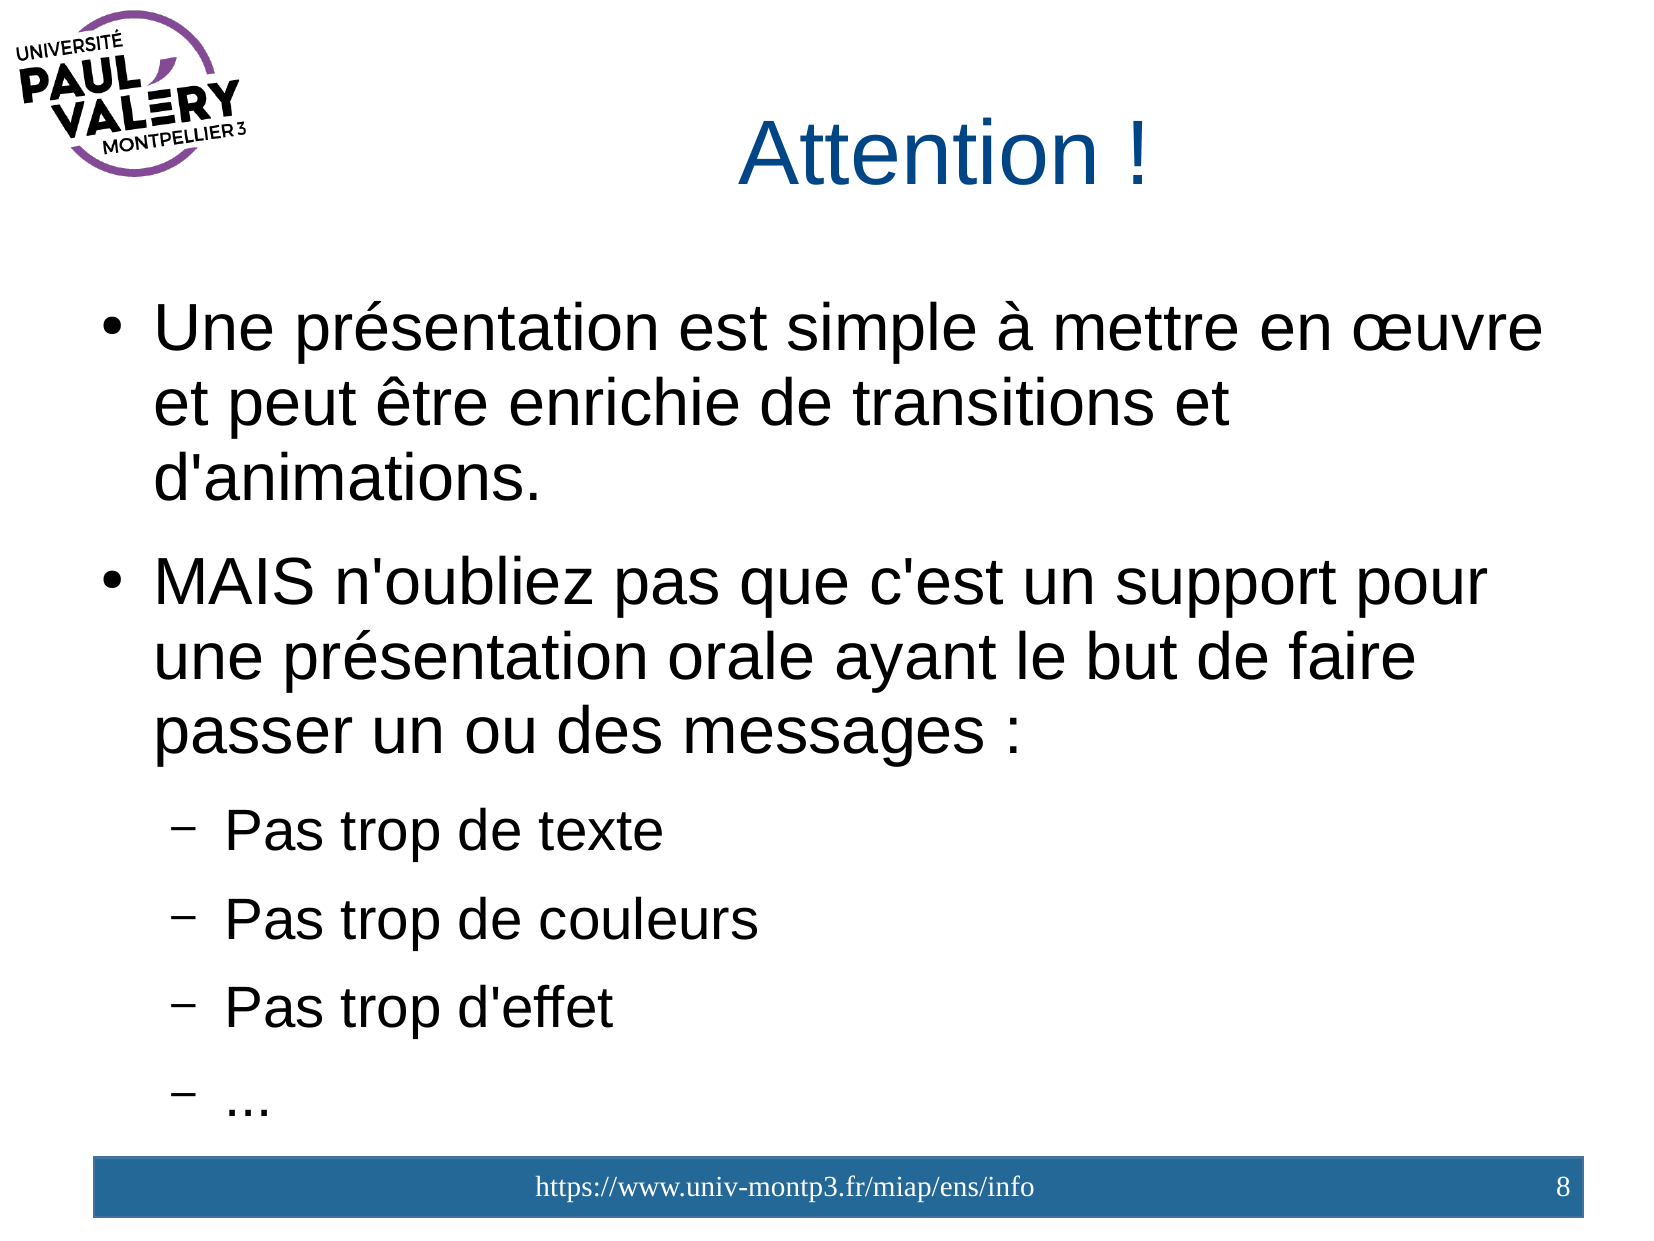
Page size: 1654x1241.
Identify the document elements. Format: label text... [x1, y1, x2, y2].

list Une présentation est simple à mettre en œuvre et peut être enrichie de transitions et d'animations. MAIS n'oubliez pas que c'est un support pour une présentation orale ayant le but de faire passer un ou des messages : Pas trop de texte Pas trop de couleurs Pas trop d'effet ... [82, 290, 1571, 1129]
picture [0, 0, 262, 188]
title Attention ! [318, 49, 1571, 257]
